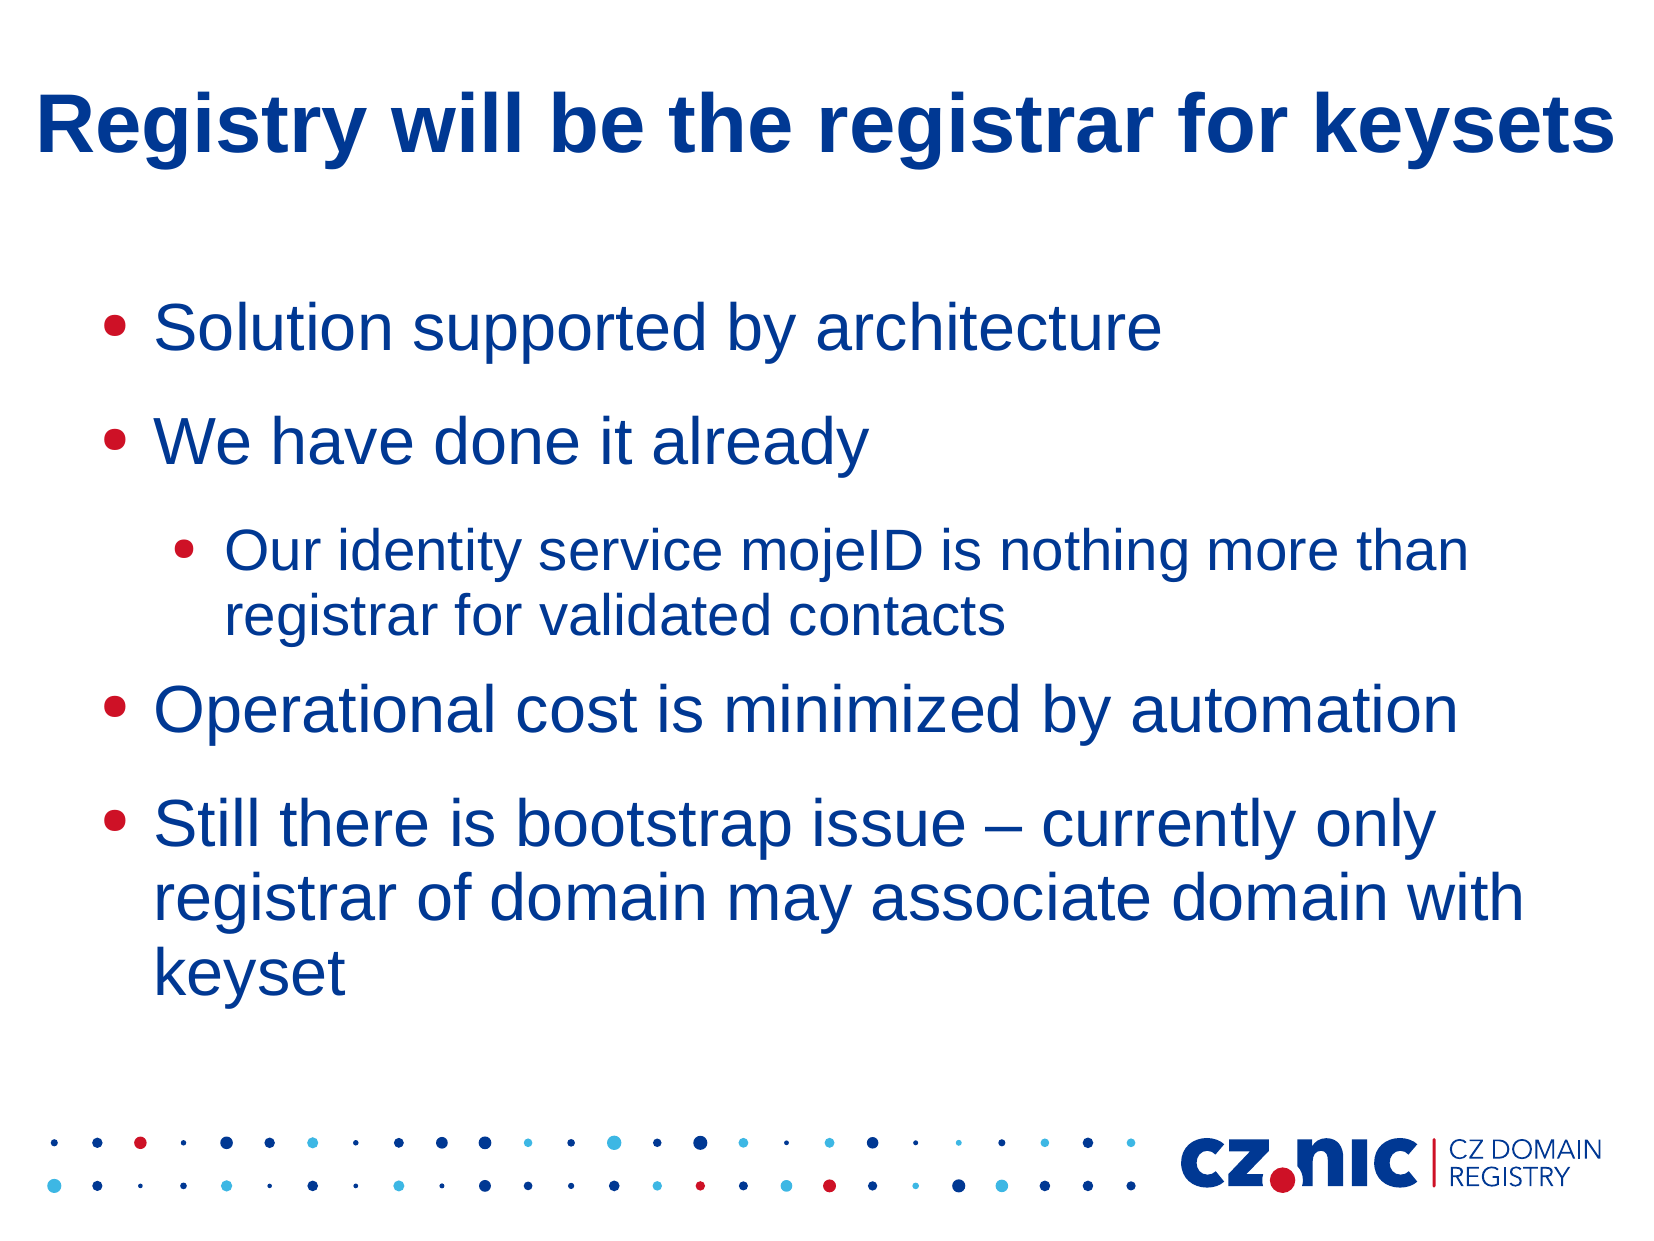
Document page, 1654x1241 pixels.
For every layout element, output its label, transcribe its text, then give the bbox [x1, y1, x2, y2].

title Registry will be the registrar for keysets [35, 31, 1654, 218]
list Solution supported by architecture We have done it already Our identity service mojeID is nothing more than registrar for validated contacts Operational cost is minimized by automation Still there is bootstrap issue – currently only registrar of domain may associate domain with keyset [82, 290, 1571, 1109]
